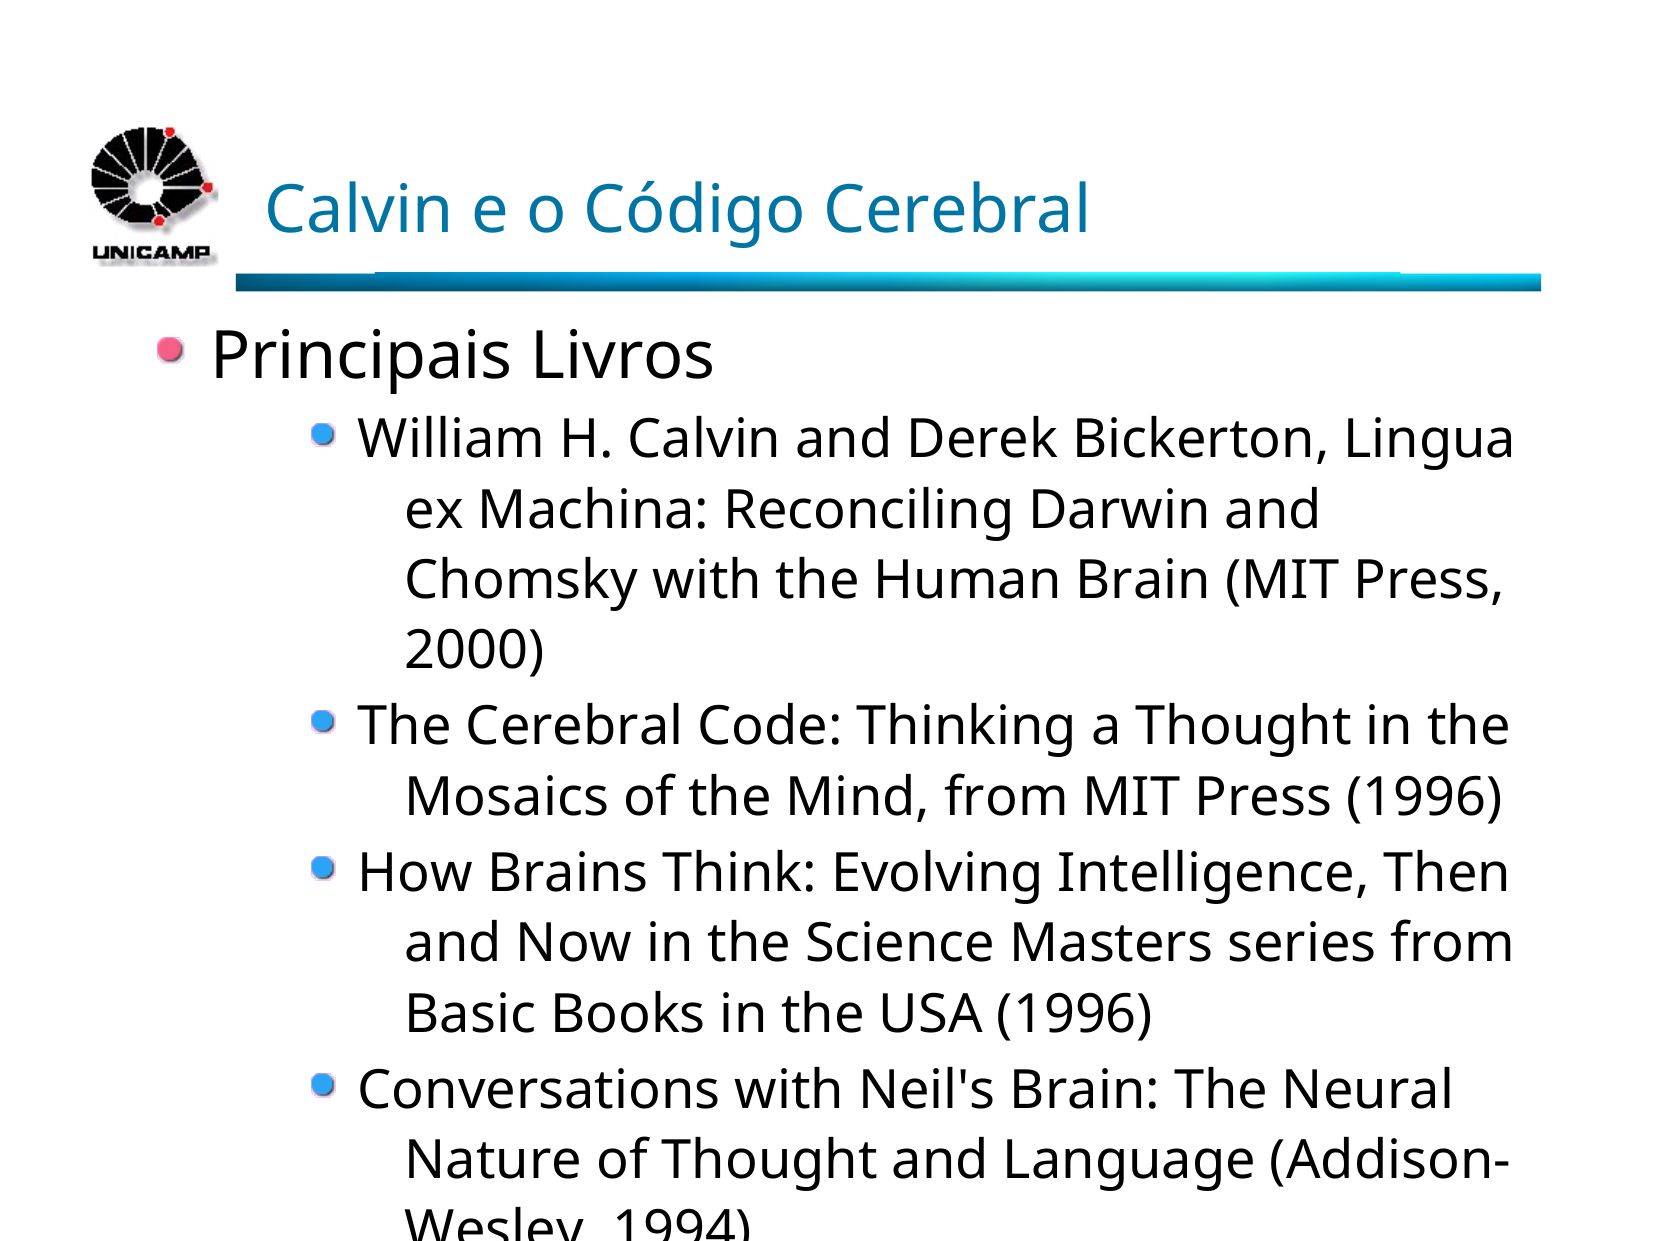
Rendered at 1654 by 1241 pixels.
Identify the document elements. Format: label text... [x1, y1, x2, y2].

list Principais Livros William H. Calvin and Derek Bickerton, Lingua ex Machina: Reconciling Darwin and Chomsky with the Human Brain (MIT Press, 2000) The Cerebral Code: Thinking a Thought in the Mosaics of the Mind, from MIT Press (1996) How Brains Think: Evolving Intelligence, Then and Now in the Science Masters series from Basic Books in the USA (1996) Conversations with Neil's Brain: The Neural Nature of Thought and Language (Addison-Wesley, 1994), [121, 309, 1534, 1182]
title Calvin e o Código Cerebral [264, 42, 1534, 250]
picture [125, 272, 1654, 295]
